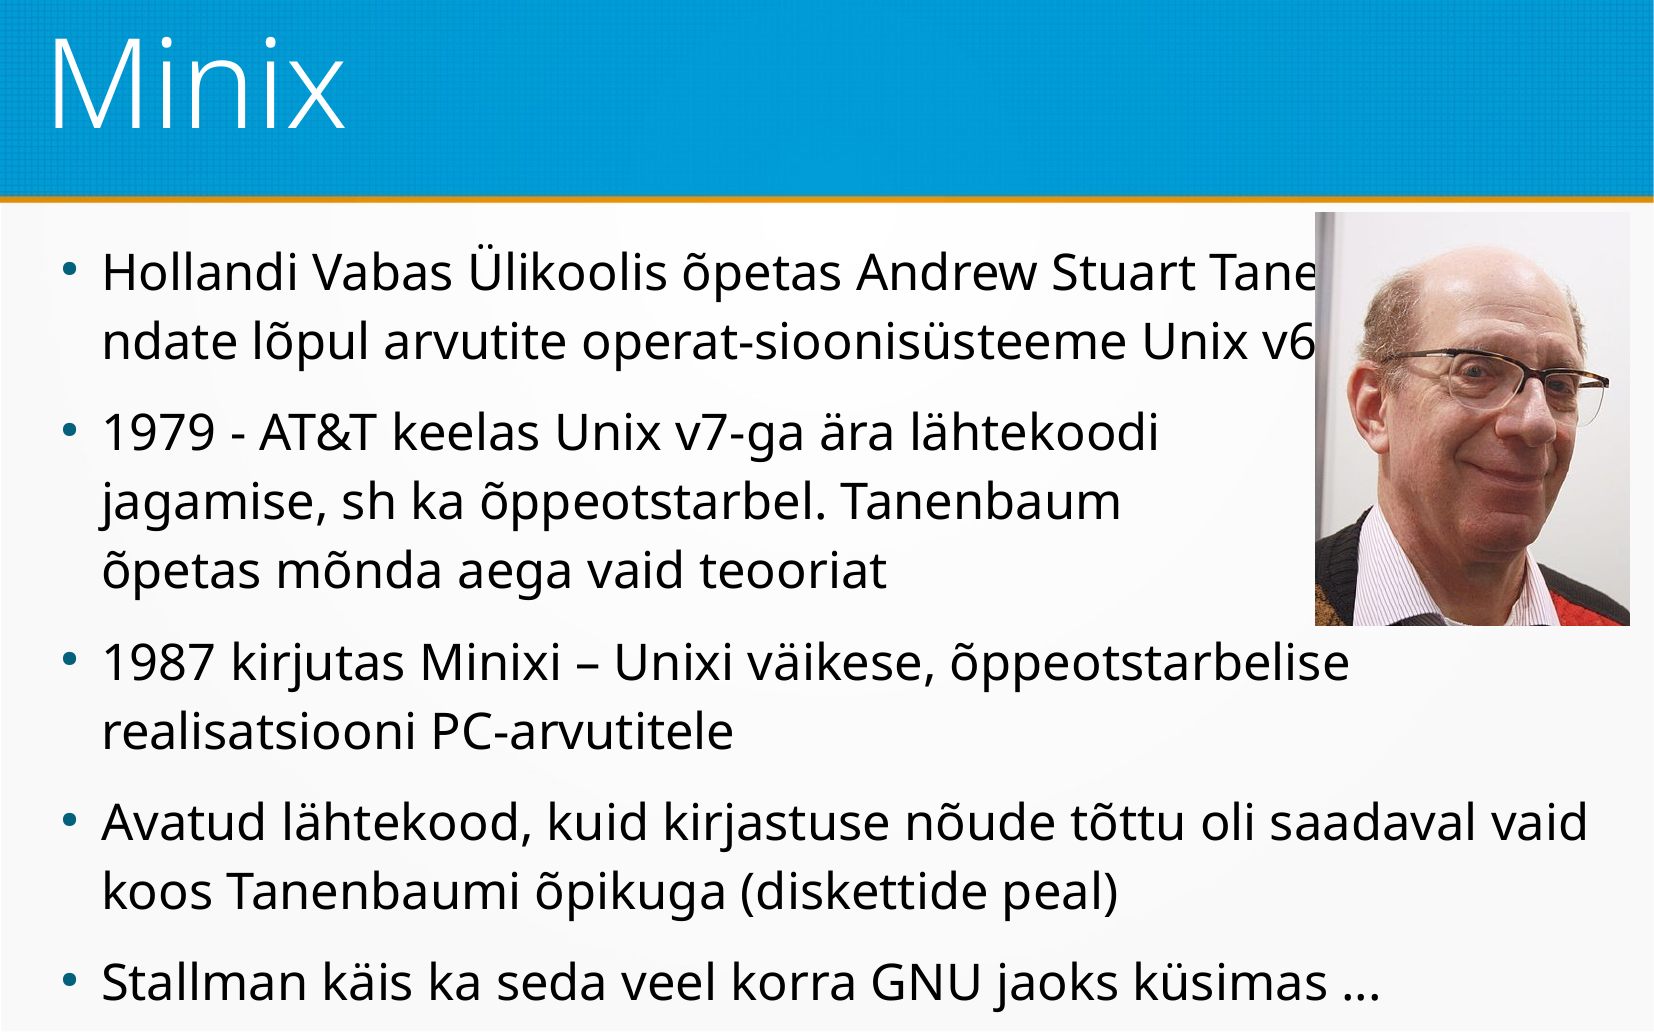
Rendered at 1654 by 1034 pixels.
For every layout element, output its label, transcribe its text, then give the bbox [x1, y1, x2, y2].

picture [0, 195, 1654, 1034]
list Hollandi Vabas Ülikoolis õpetas Andrew Stuart Tanenbaum 70-ndate lõpul arvutite operat-sioonisüsteeme Unix v6 peal 1979 - AT&T keelas Unix v7-ga ära lähtekoodi jagamise, sh ka õppeotstarbel. Tanenbaum õpetas mõnda aega vaid teooriat 1987 kirjutas Minixi – Unixi väikese, õppeotstarbelise realisatsiooni PC-arvutitele Avatud lähtekood, kuid kirjastuse nõude tõttu oli saadaval vaid koos Tanenbaumi õpikuga (diskettide peal) Stallman käis ka seda veel korra GNU jaoks küsimas ... [47, 236, 1619, 1016]
title Minix [43, 0, 1619, 166]
